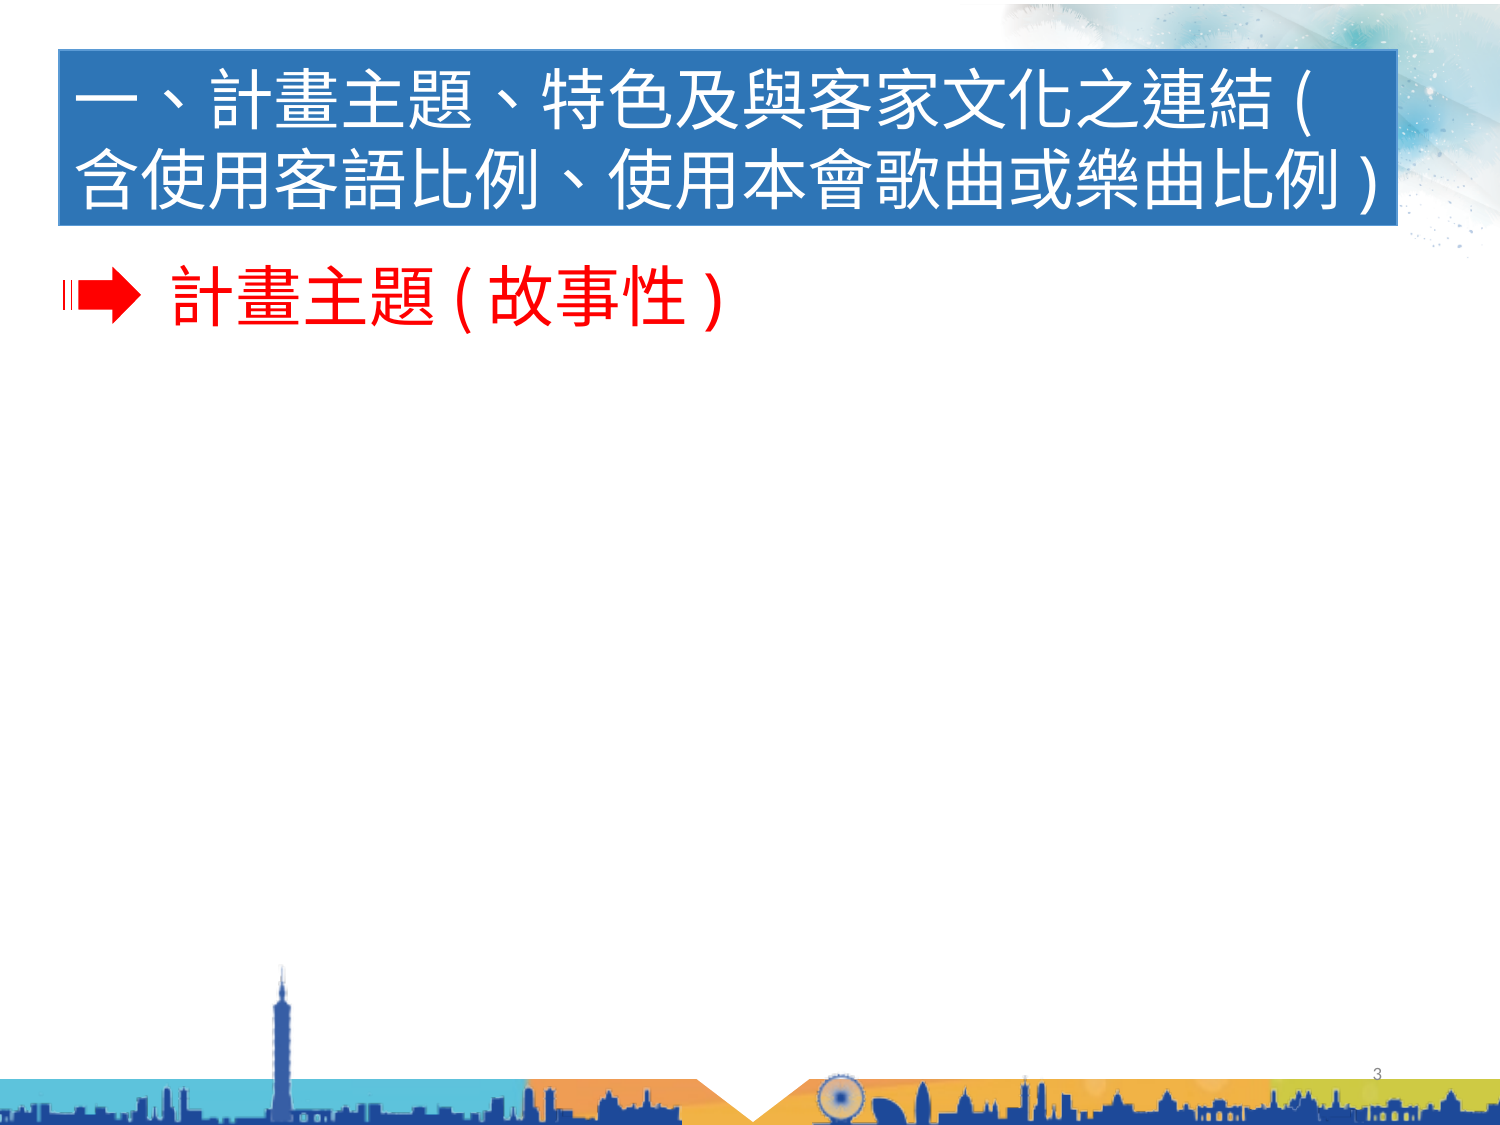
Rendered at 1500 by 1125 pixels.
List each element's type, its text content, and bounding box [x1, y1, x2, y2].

text_box 一、計畫主題、特色及與客家文化之連結(含使用客語比例、使用本會歌曲或樂曲比例) [59, 50, 1397, 226]
text_box 計畫主題(故事性) [154, 246, 1438, 343]
picture [0, 876, 1500, 1125]
text_box <編號> [1059, 1042, 1397, 1103]
text_box [69, 279, 74, 311]
text_box [77, 263, 143, 327]
picture [960, 4, 1500, 280]
text_box [62, 279, 67, 311]
